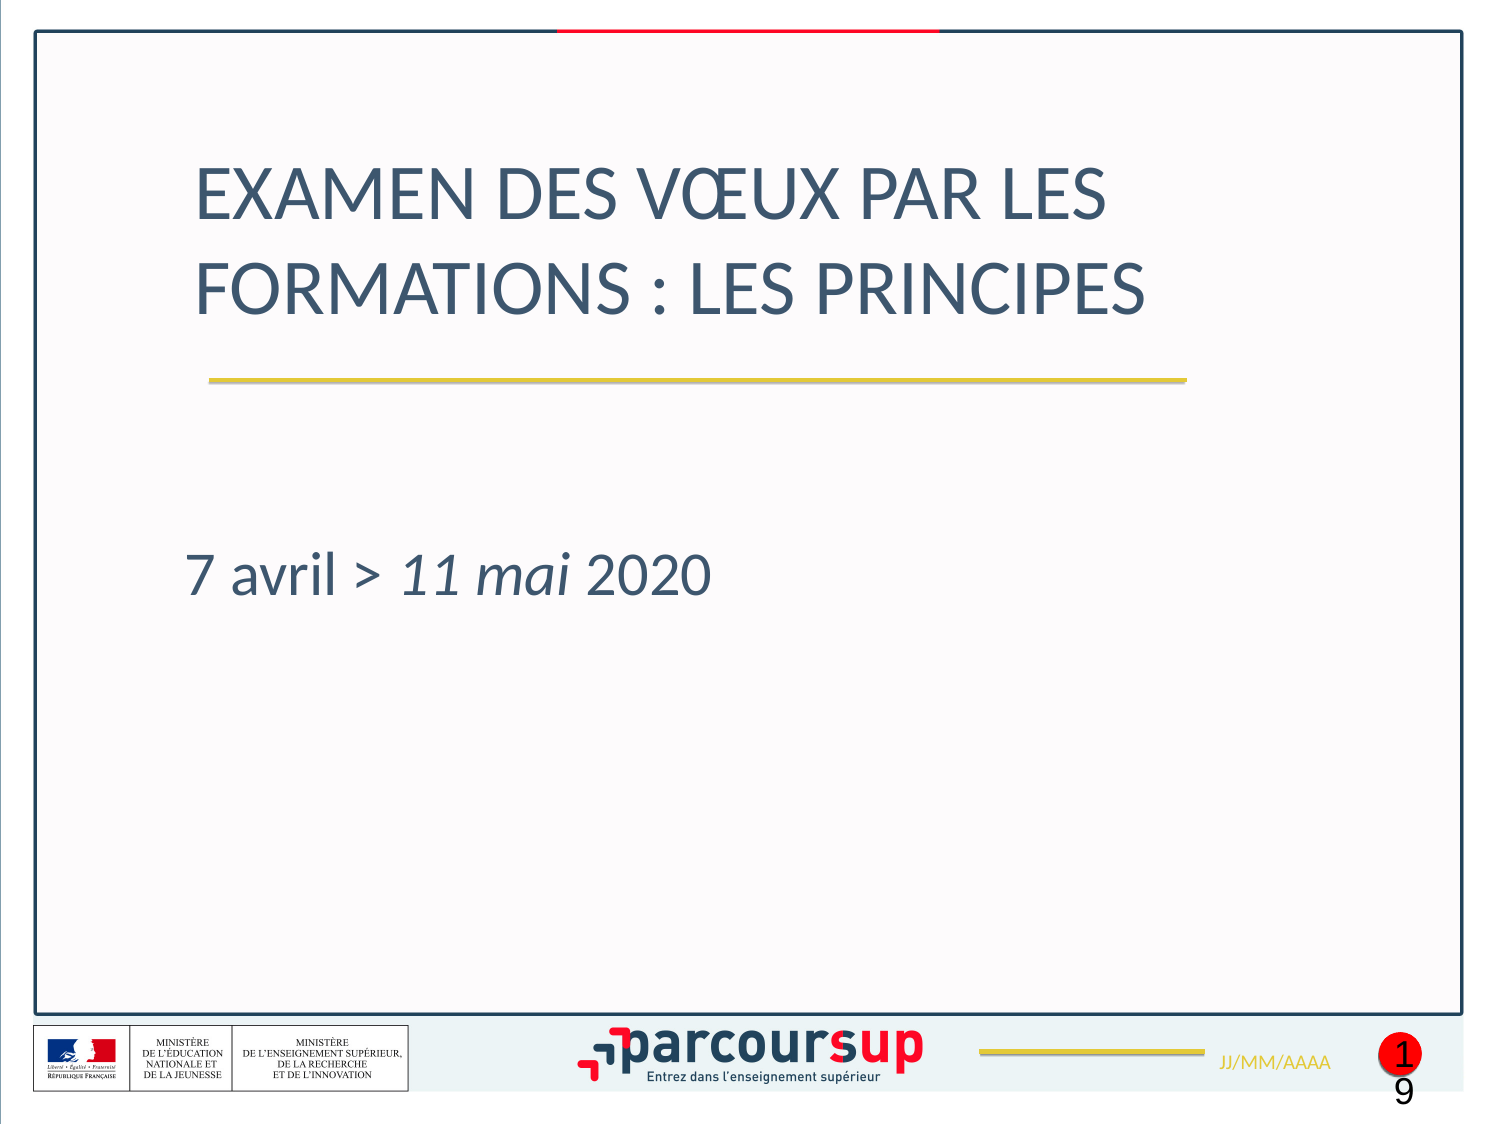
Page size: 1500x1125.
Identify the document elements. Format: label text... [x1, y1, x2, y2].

text_box 7 avril > 11 mai 2020 [169, 525, 1401, 716]
text_box <numéro> [1379, 1030, 1423, 1074]
picture [0, 0, 1499, 1124]
text_box EXAMEN DES VŒUX PAR LES FORMATIONS : LES PRINCIPES [179, 70, 1457, 400]
